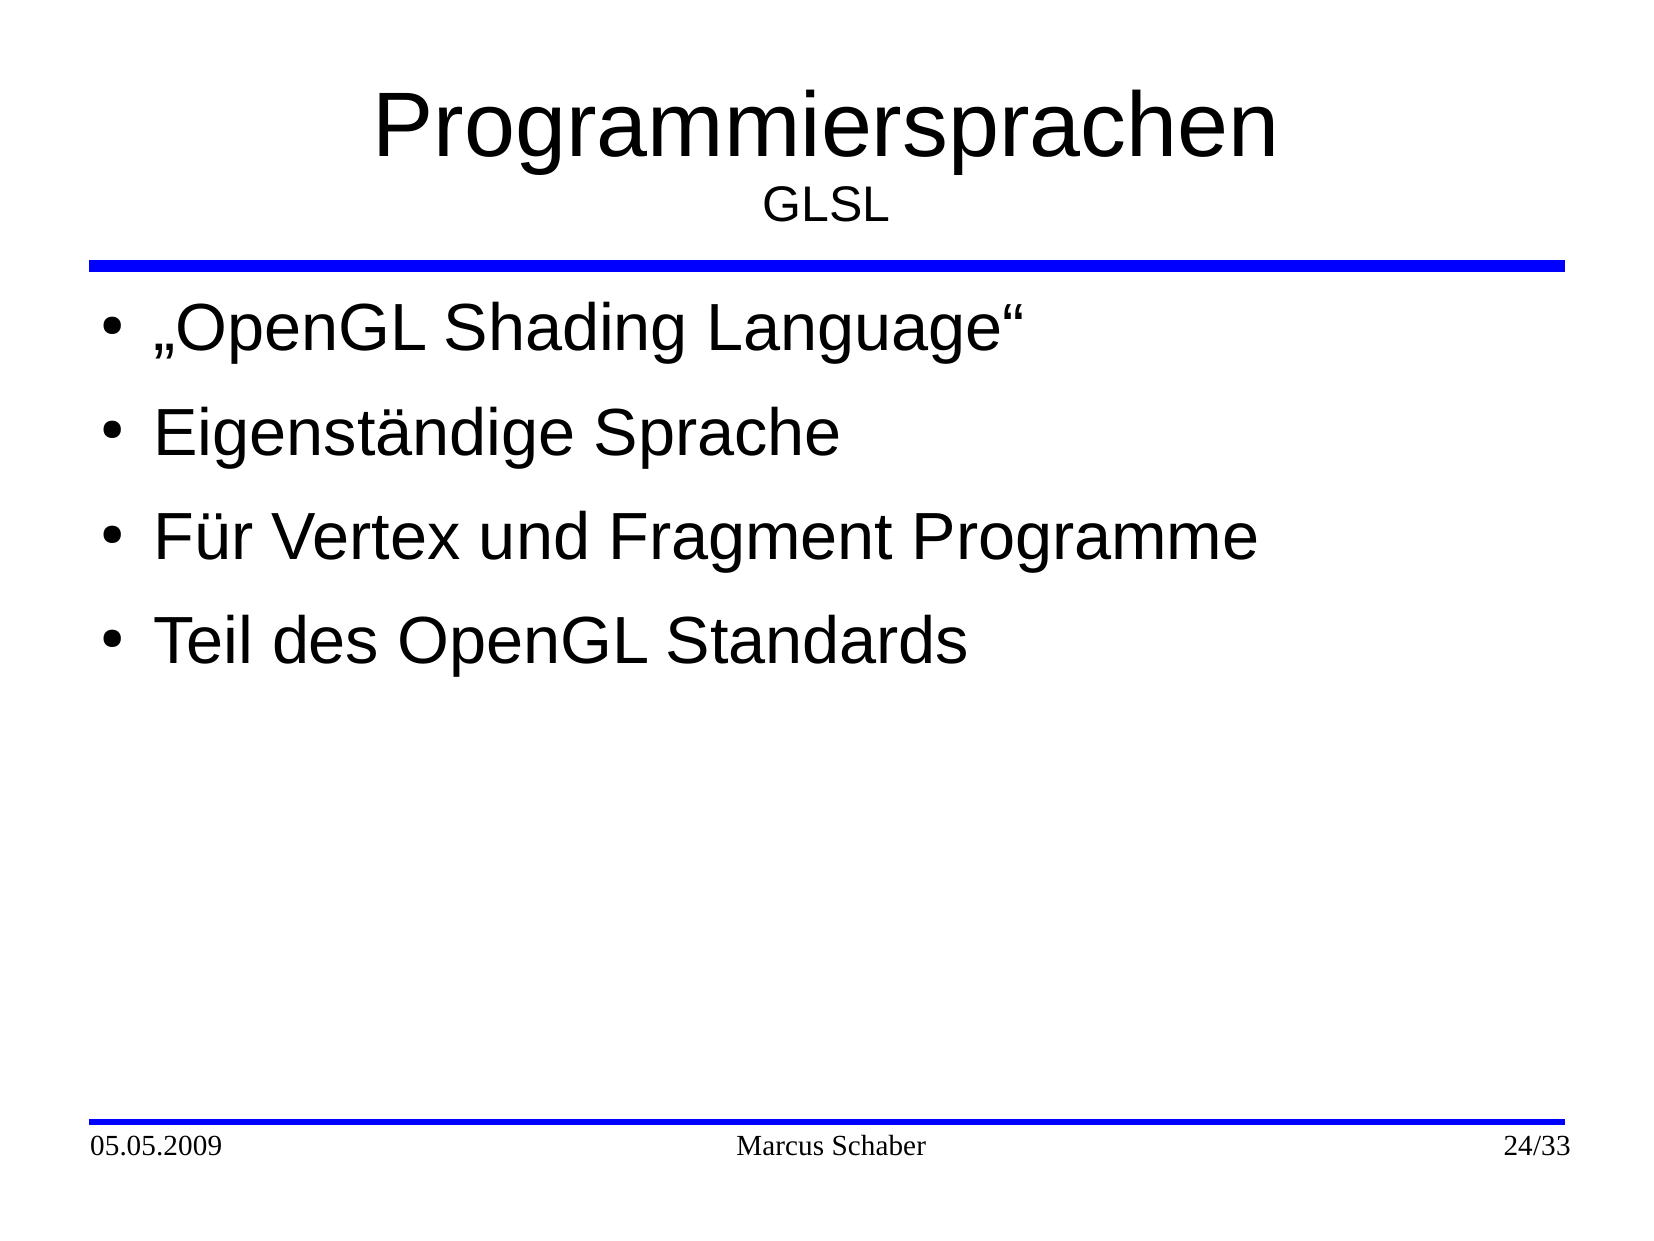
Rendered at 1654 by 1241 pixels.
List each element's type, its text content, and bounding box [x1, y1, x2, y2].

title Programmiersprachen GLSL [82, 56, 1571, 250]
list „OpenGL Shading Language“ Eigenständige Sprache Für Vertex und Fragment Programme Teil des OpenGL Standards [82, 290, 1571, 1109]
